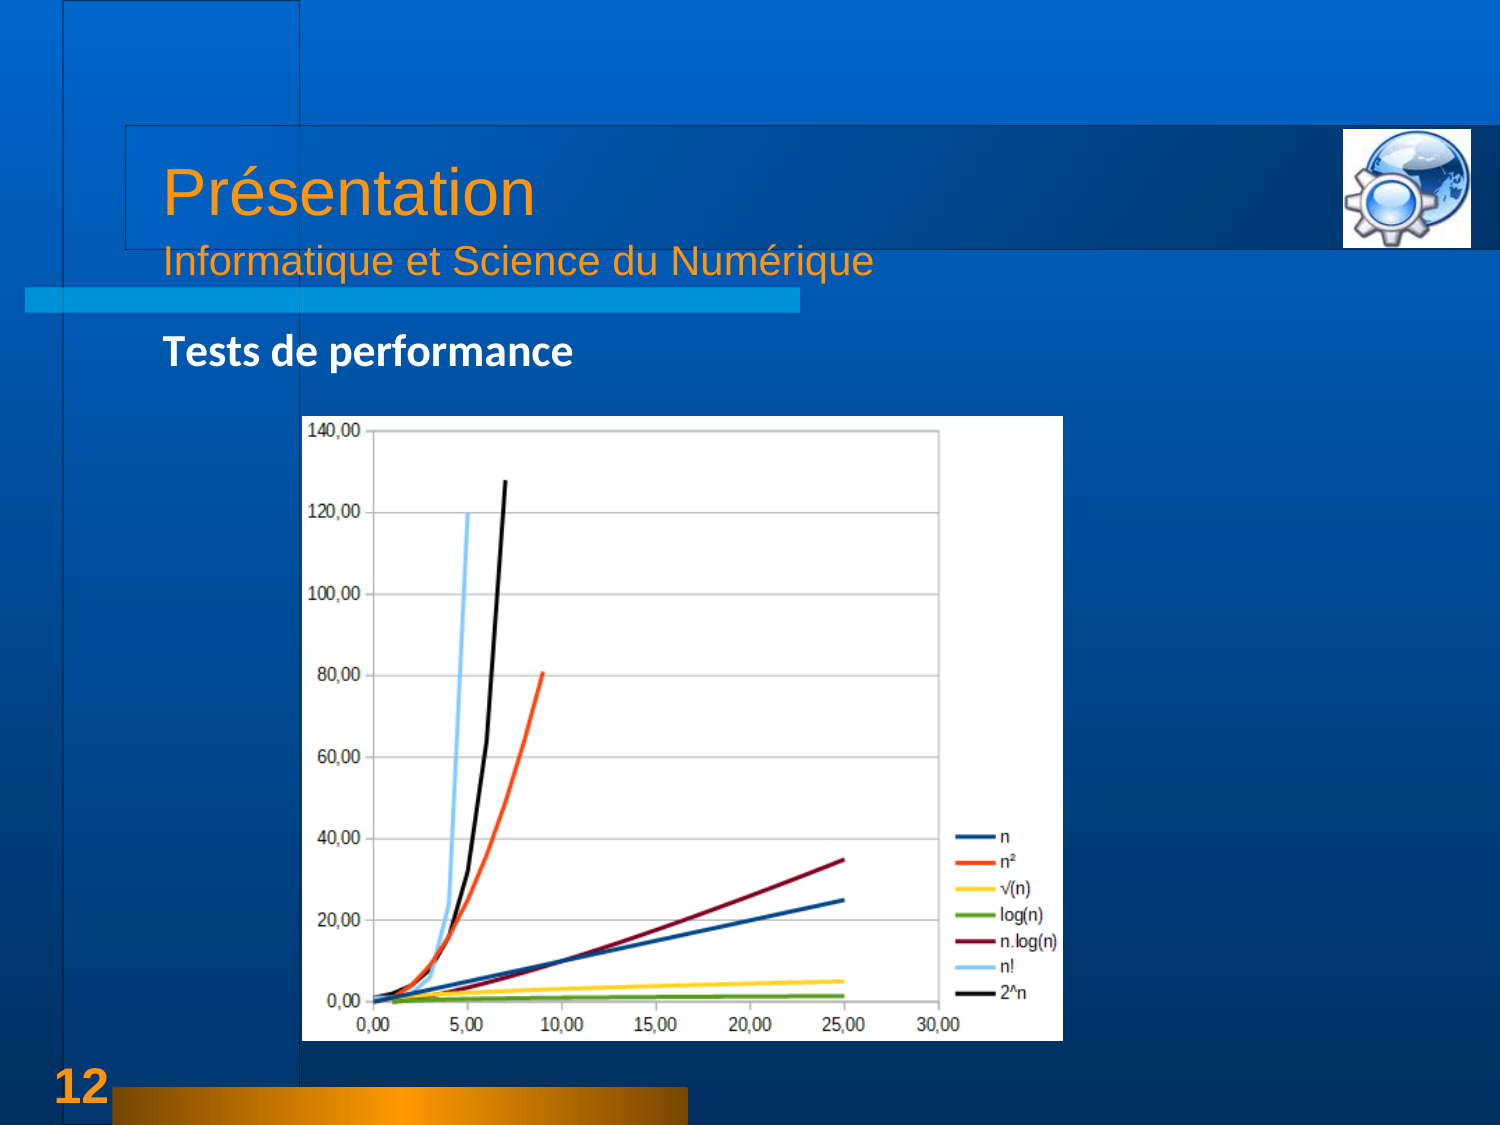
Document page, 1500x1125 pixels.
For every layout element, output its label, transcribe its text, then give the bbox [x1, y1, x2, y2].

picture [1343, 129, 1471, 248]
picture [302, 416, 1063, 1041]
text_box Tests de performance [147, 324, 1447, 553]
